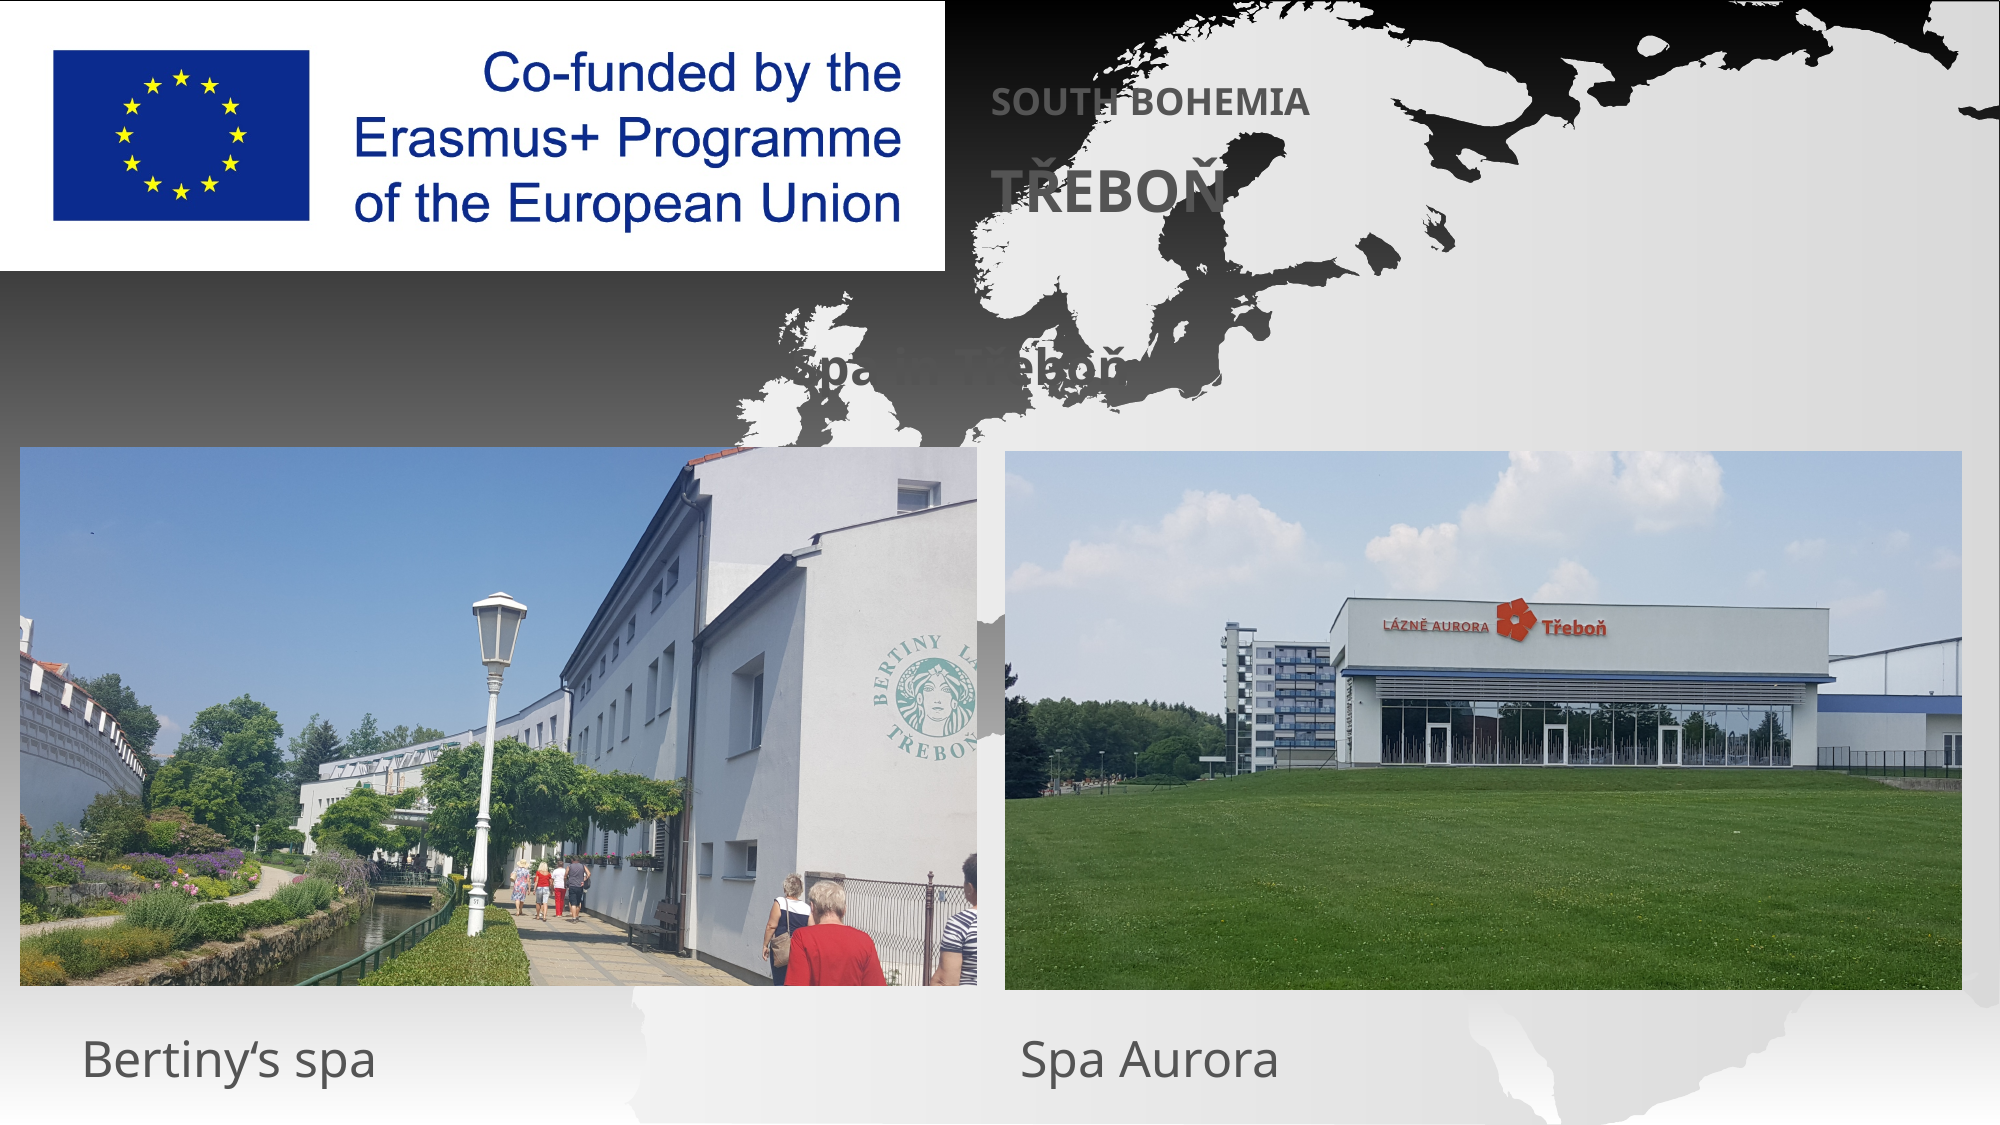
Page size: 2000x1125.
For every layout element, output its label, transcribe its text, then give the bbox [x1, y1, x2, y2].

picture [0, 1, 945, 271]
text_box Spa in Třeboň [15, 329, 1906, 406]
picture [20, 447, 977, 986]
text_box SOUTH BOHEMIA TŘEBOŇ [976, 68, 1945, 237]
text_box Spa Aurora [1005, 1020, 1916, 1125]
text_box Bertiny‘s spa [66, 1020, 906, 1125]
picture [1005, 451, 1962, 990]
